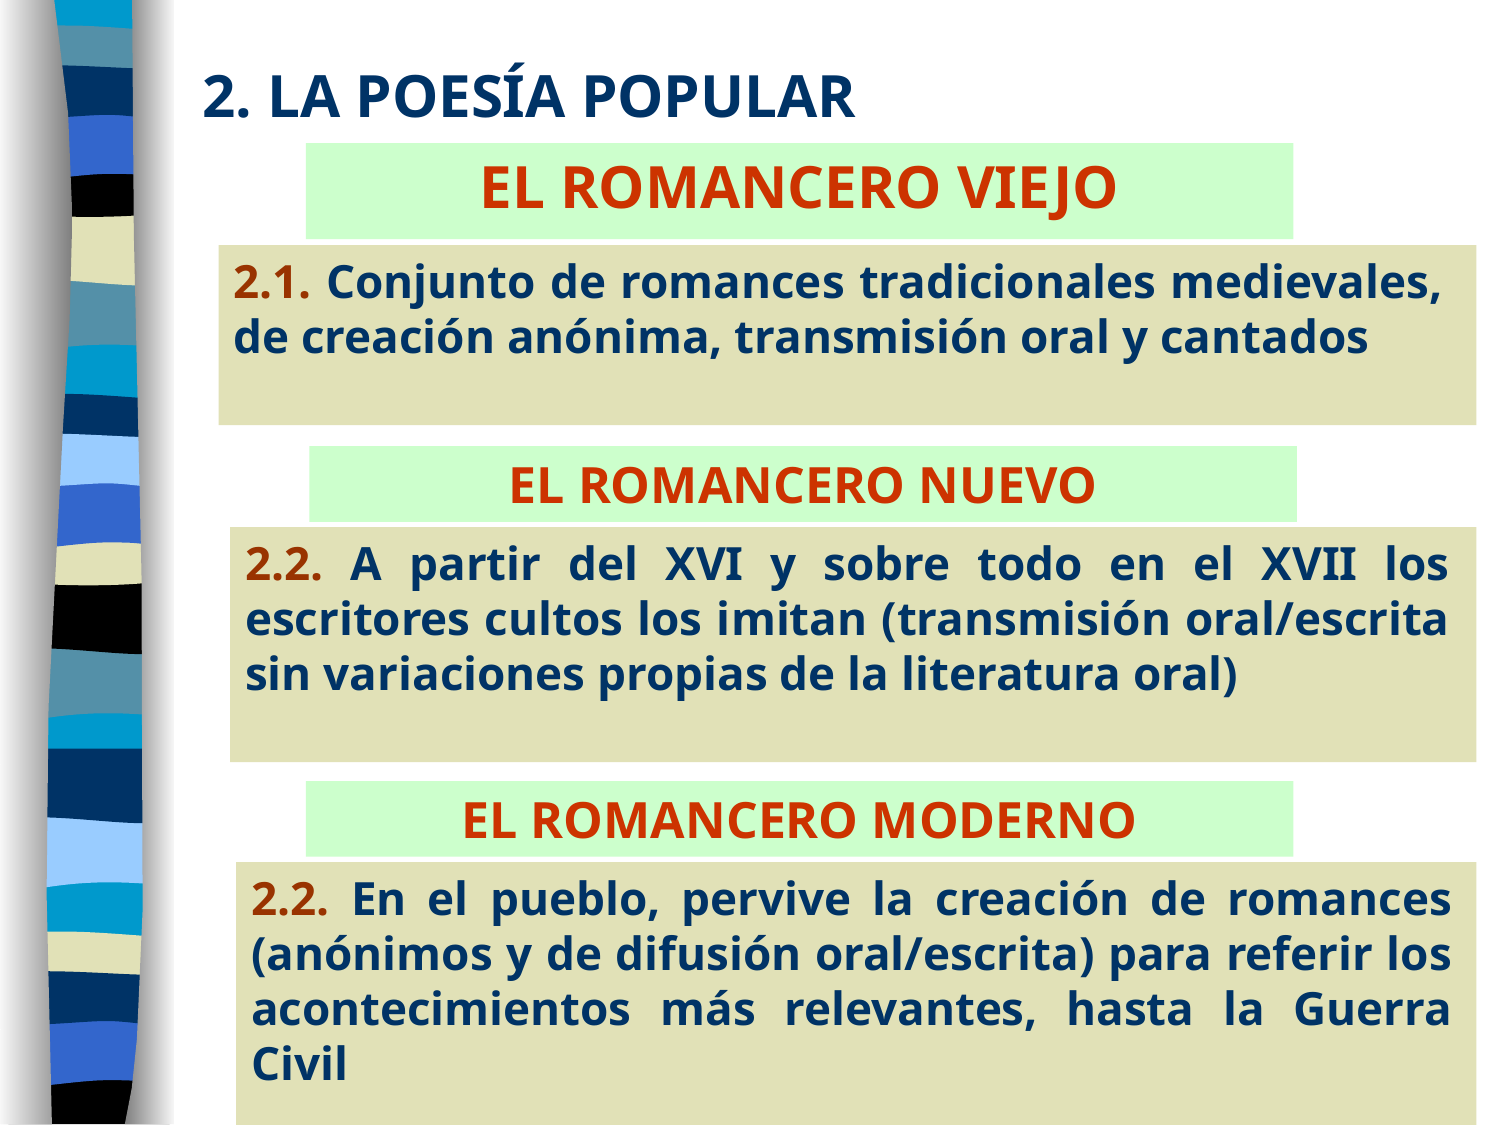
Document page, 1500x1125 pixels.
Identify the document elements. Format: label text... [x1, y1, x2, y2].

text_box 2.1. Conjunto de romances tradicionales medievales, de creación anónima, transmisión oral y cantados [218, 245, 1477, 426]
text_box 2.2. A partir del XVI y sobre todo en el XVII los escritores cultos los imitan (transmisión oral/escrita sin variaciones propias de la literatura oral) [230, 527, 1477, 763]
text_box EL ROMANCERO NUEVO [309, 446, 1297, 522]
text_box 2.2. En el pueblo, pervive la creación de romances (anónimos y de difusión oral/escrita) para referir los acontecimientos más relevantes, hasta la Guerra Civil [236, 862, 1477, 1125]
text_box 2. LA POESÍA POPULAR [187, 51, 1438, 137]
text_box EL ROMANCERO VIEJO [305, 143, 1294, 240]
text_box EL ROMANCERO MODERNO [305, 781, 1294, 857]
